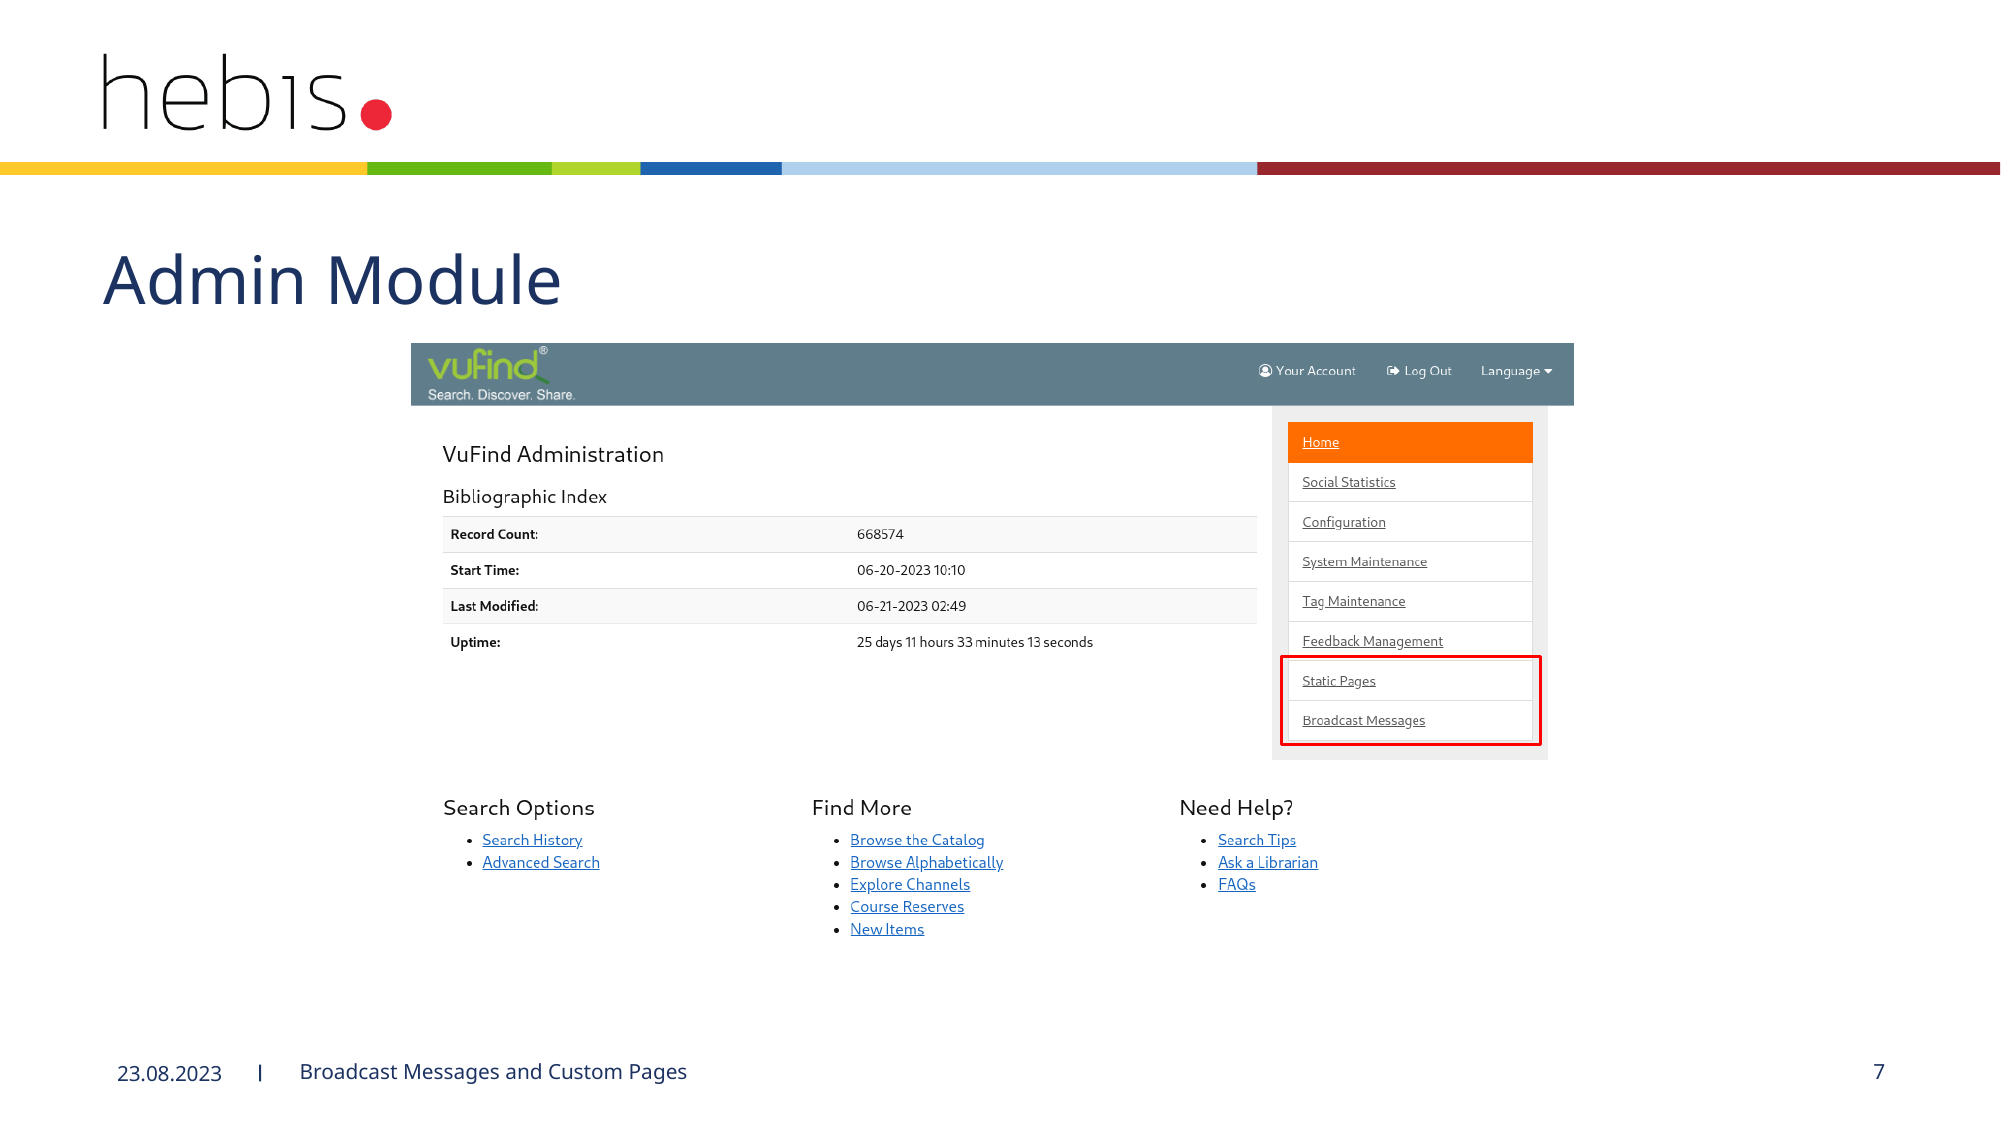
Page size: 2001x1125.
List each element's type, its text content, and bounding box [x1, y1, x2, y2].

slide_number 23.08.2023 [102, 1042, 271, 1103]
picture [411, 343, 1574, 1028]
list Admin Module [97, 242, 1581, 313]
text_box [1281, 656, 1541, 745]
picture [0, 0, 2001, 248]
